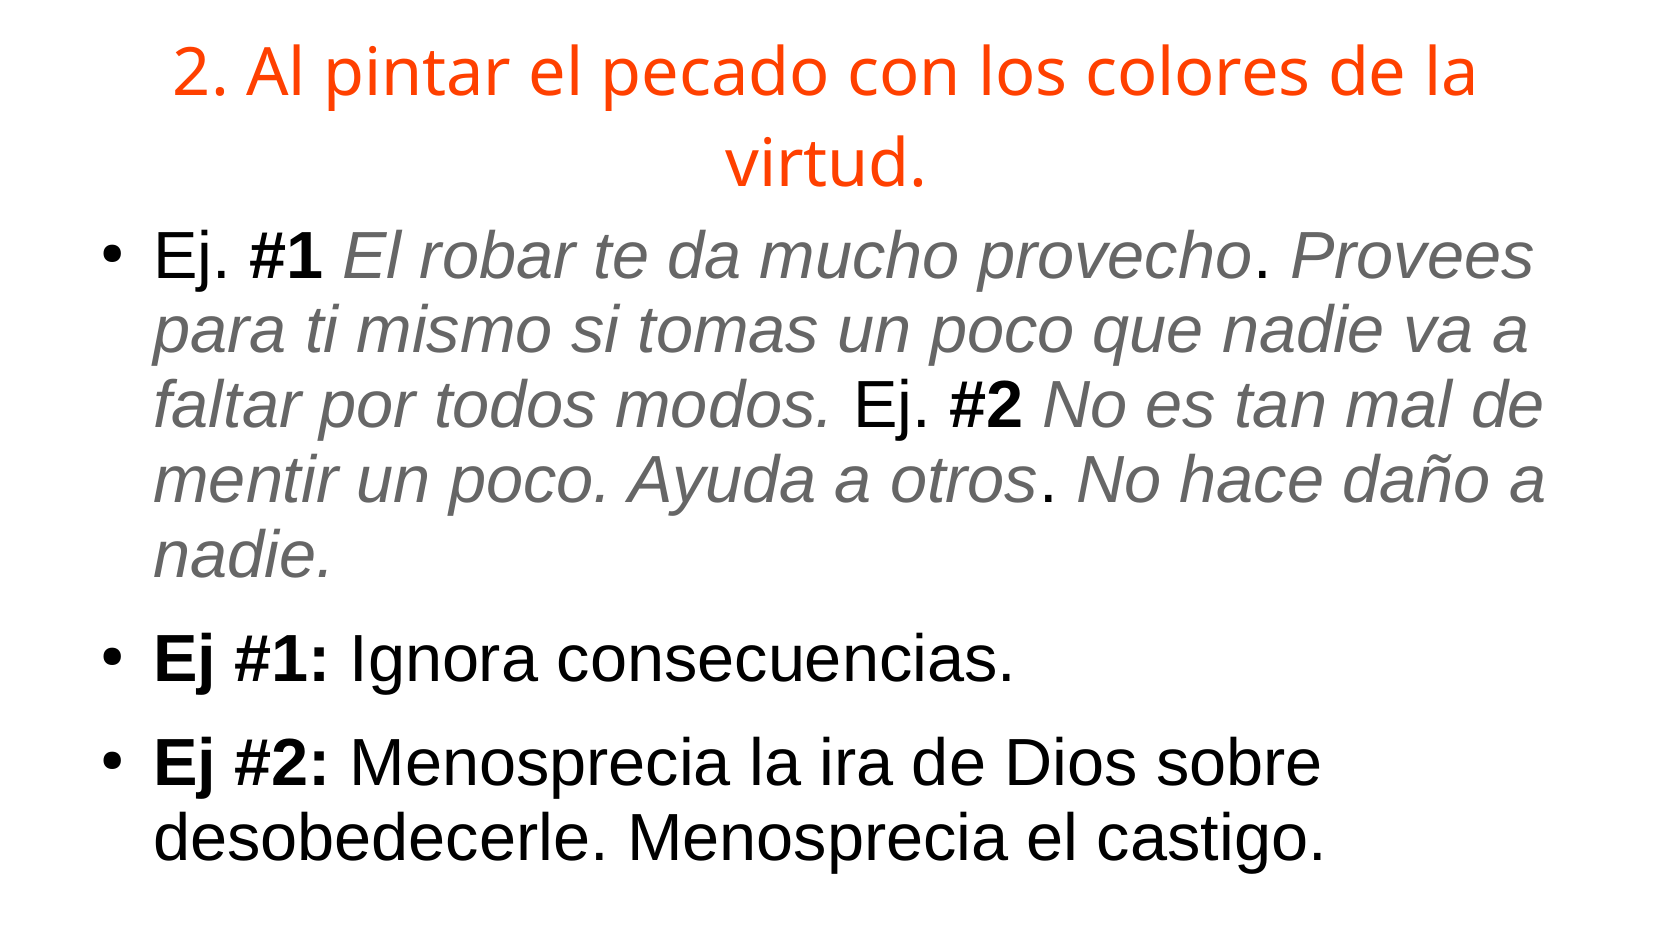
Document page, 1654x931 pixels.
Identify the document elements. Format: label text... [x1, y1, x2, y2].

list Ej. #1 El robar te da mucho provecho. Provees para ti mismo si tomas un poco que nadie va a faltar por todos modos. Ej. #2 No es tan mal de mentir un poco. Ayuda a otros. No hace daño a nadie. Ej #1: Ignora consecuencias. Ej #2: Menosprecia la ira de Dios sobre desobedecerle. Menosprecia el castigo. [82, 217, 1571, 901]
title 2. Al pintar el pecado con los colores de la virtud. [82, 37, 1571, 193]
